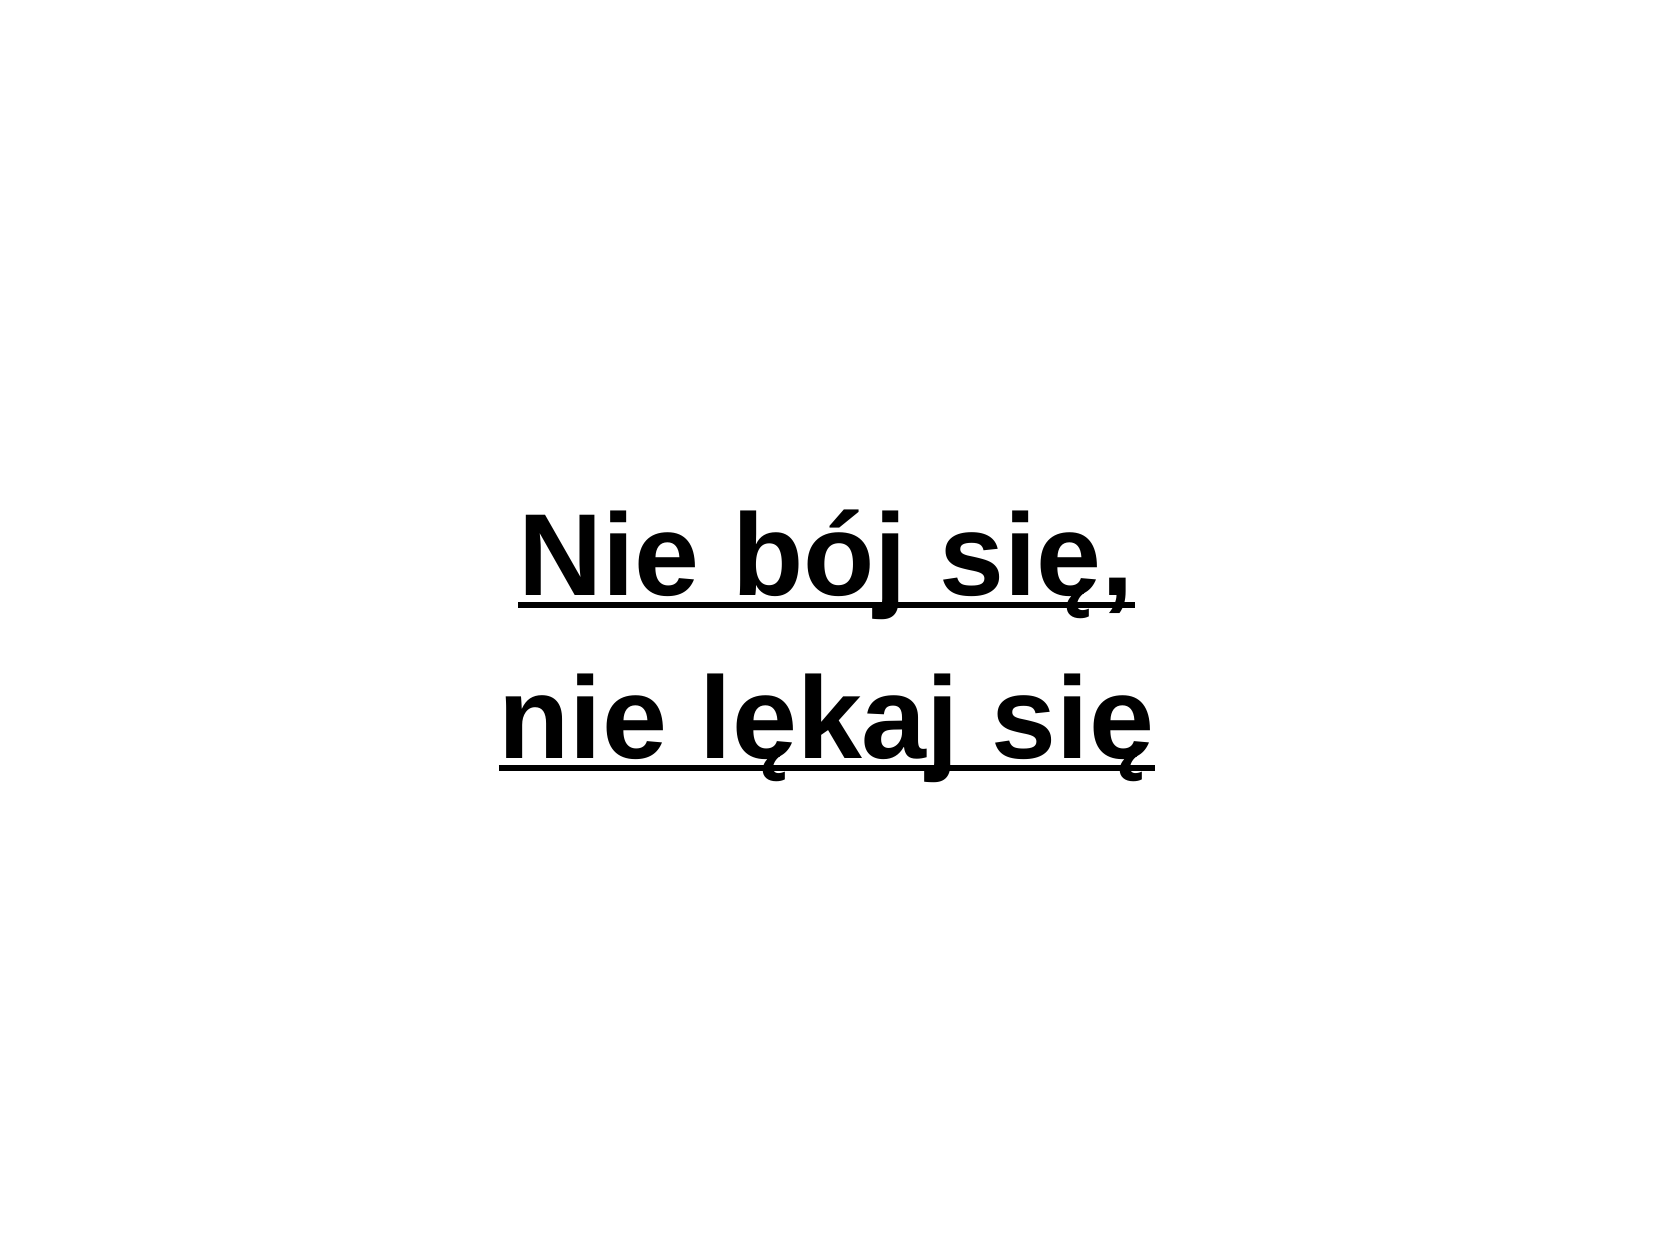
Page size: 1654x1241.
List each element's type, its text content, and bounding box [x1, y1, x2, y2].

subtitle Nie bój się, nie lękaj się [0, 0, 1654, 1241]
